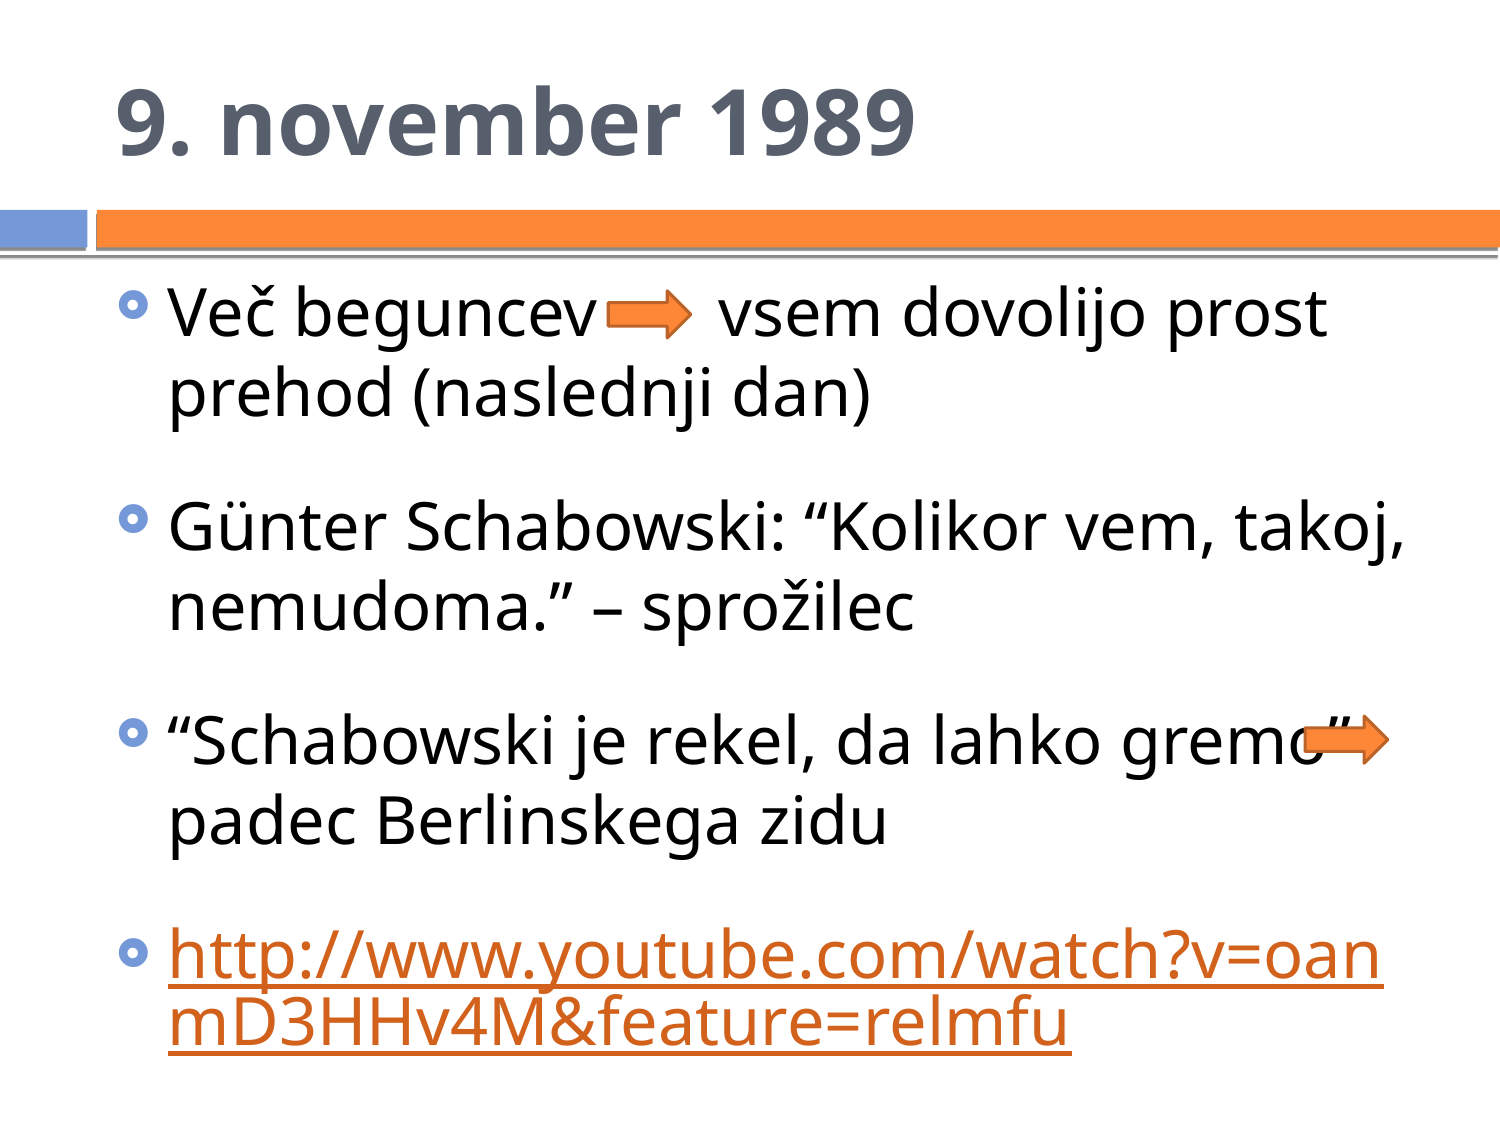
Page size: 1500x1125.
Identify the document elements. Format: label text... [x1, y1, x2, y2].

text_box [608, 290, 691, 338]
list Več beguncev vsem dovolijo prost prehod (naslednji dan) Günter Schabowski: “Kolikor vem, takoj, nemudoma.” – sprožilec “Schabowski je rekel, da lahko gremo” padec Berlinskega zidu http://www.youtube.com/watch?v=oanmD3HHv4M&feature=relmfu [100, 262, 1438, 1125]
title 9. november 1989 [100, 37, 1438, 200]
text_box [1305, 716, 1388, 764]
